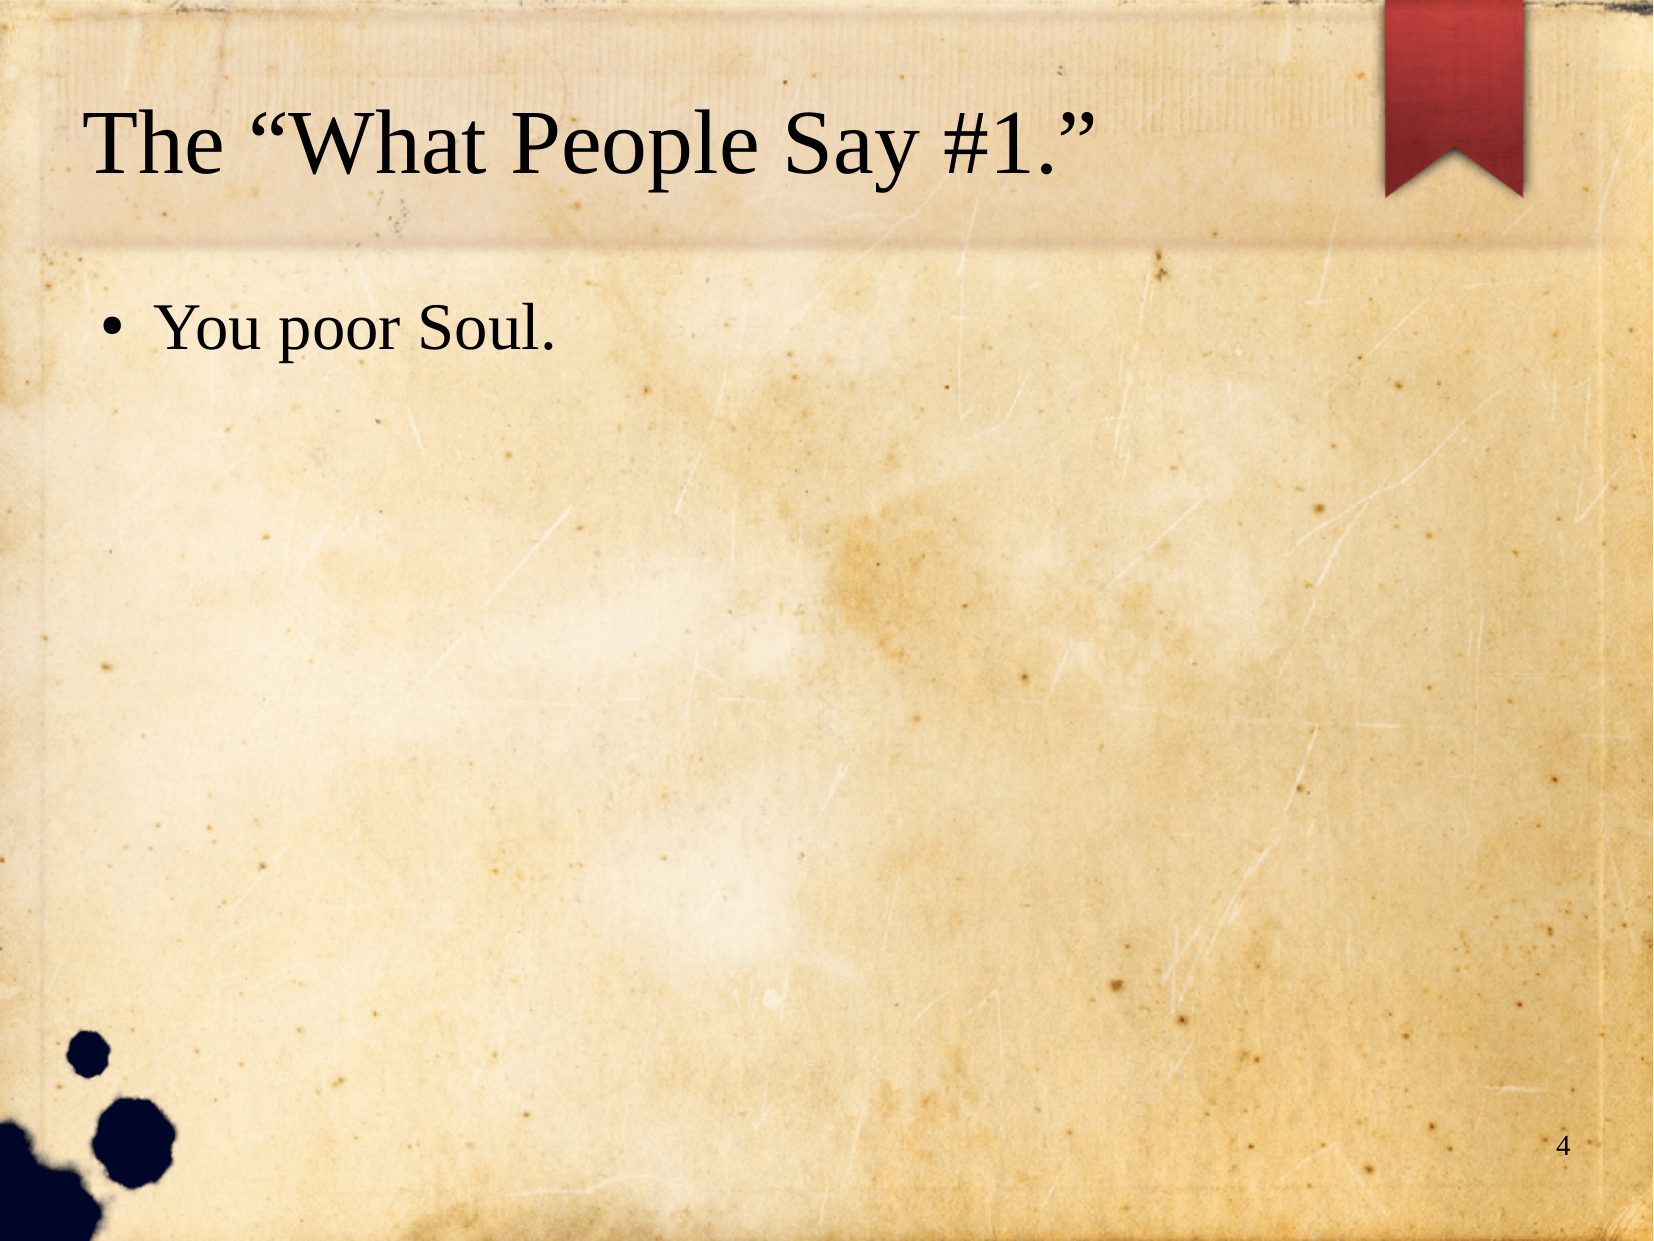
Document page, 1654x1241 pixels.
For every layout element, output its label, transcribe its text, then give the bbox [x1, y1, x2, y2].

title The “What People Say #1.” [82, 49, 1347, 237]
picture [0, 0, 1654, 1241]
list You poor Soul. [82, 290, 1538, 1010]
